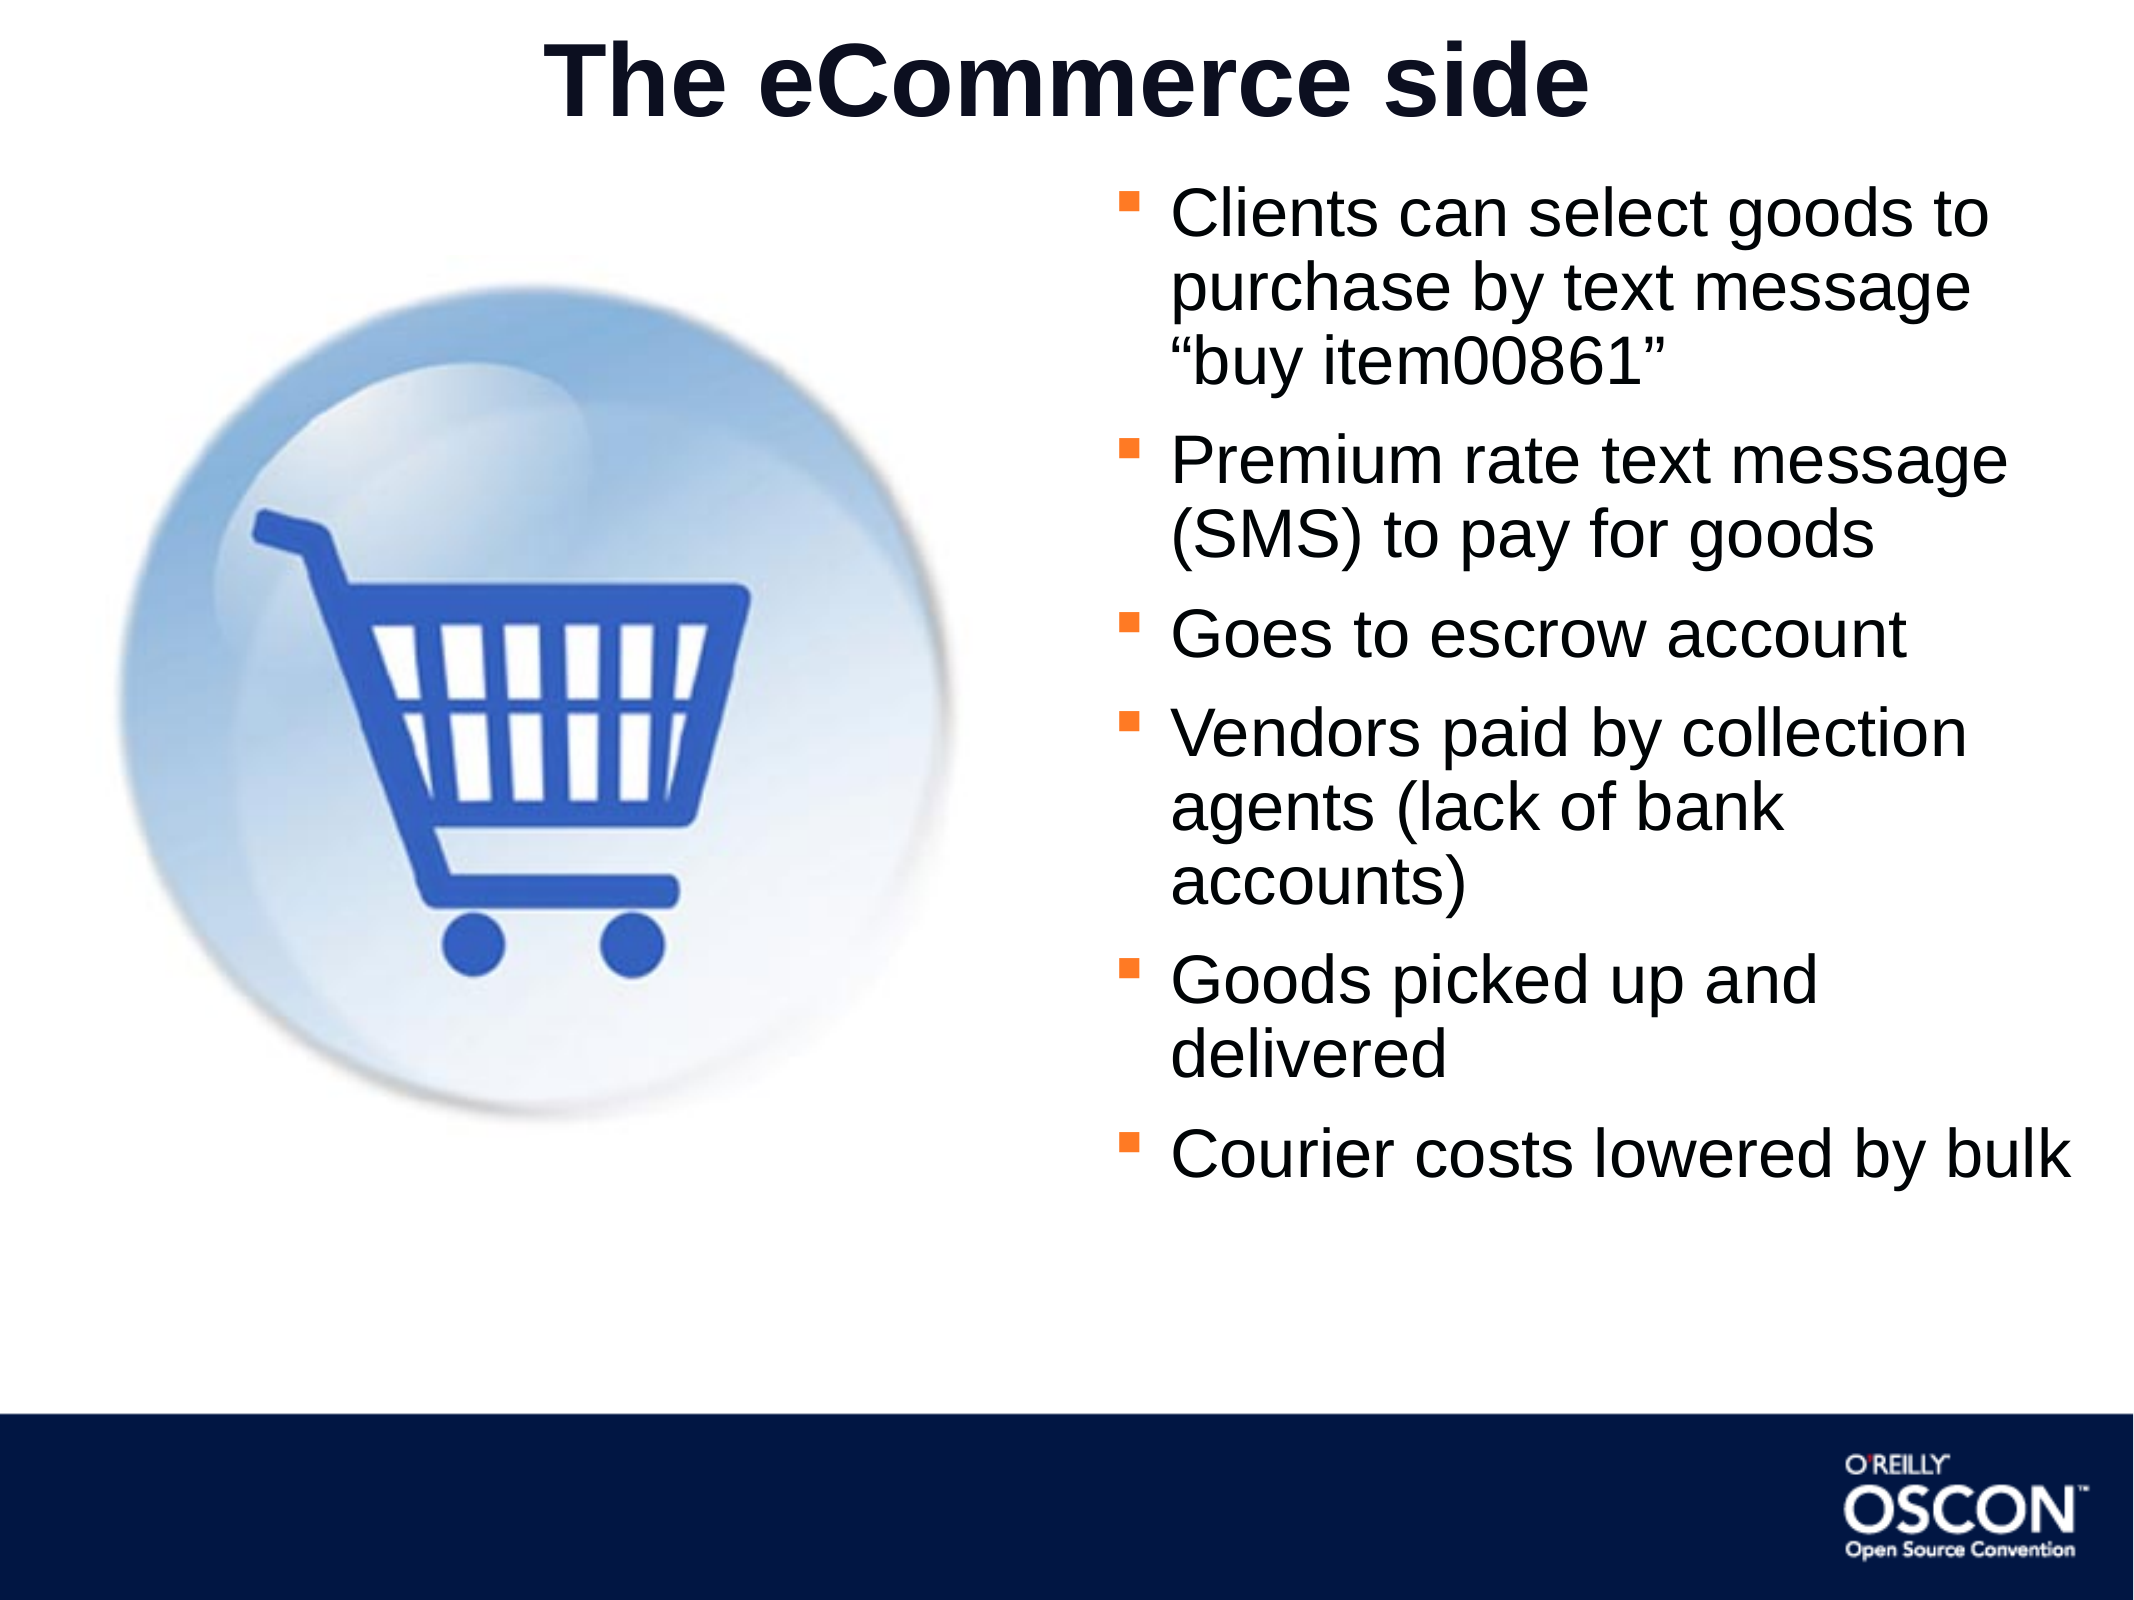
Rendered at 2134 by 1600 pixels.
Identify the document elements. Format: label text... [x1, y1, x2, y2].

list Clients can select goods to purchase by text message “buy item00861” Premium rate text message (SMS) to pay for goods Goes to escrow account Vendors paid by collection agents (lack of bank accounts) Goods picked up and delivered Courier costs lowered by bulk [1099, 168, 2101, 1244]
picture [0, 0, 2134, 1600]
title The eCommerce side [41, 0, 2094, 152]
